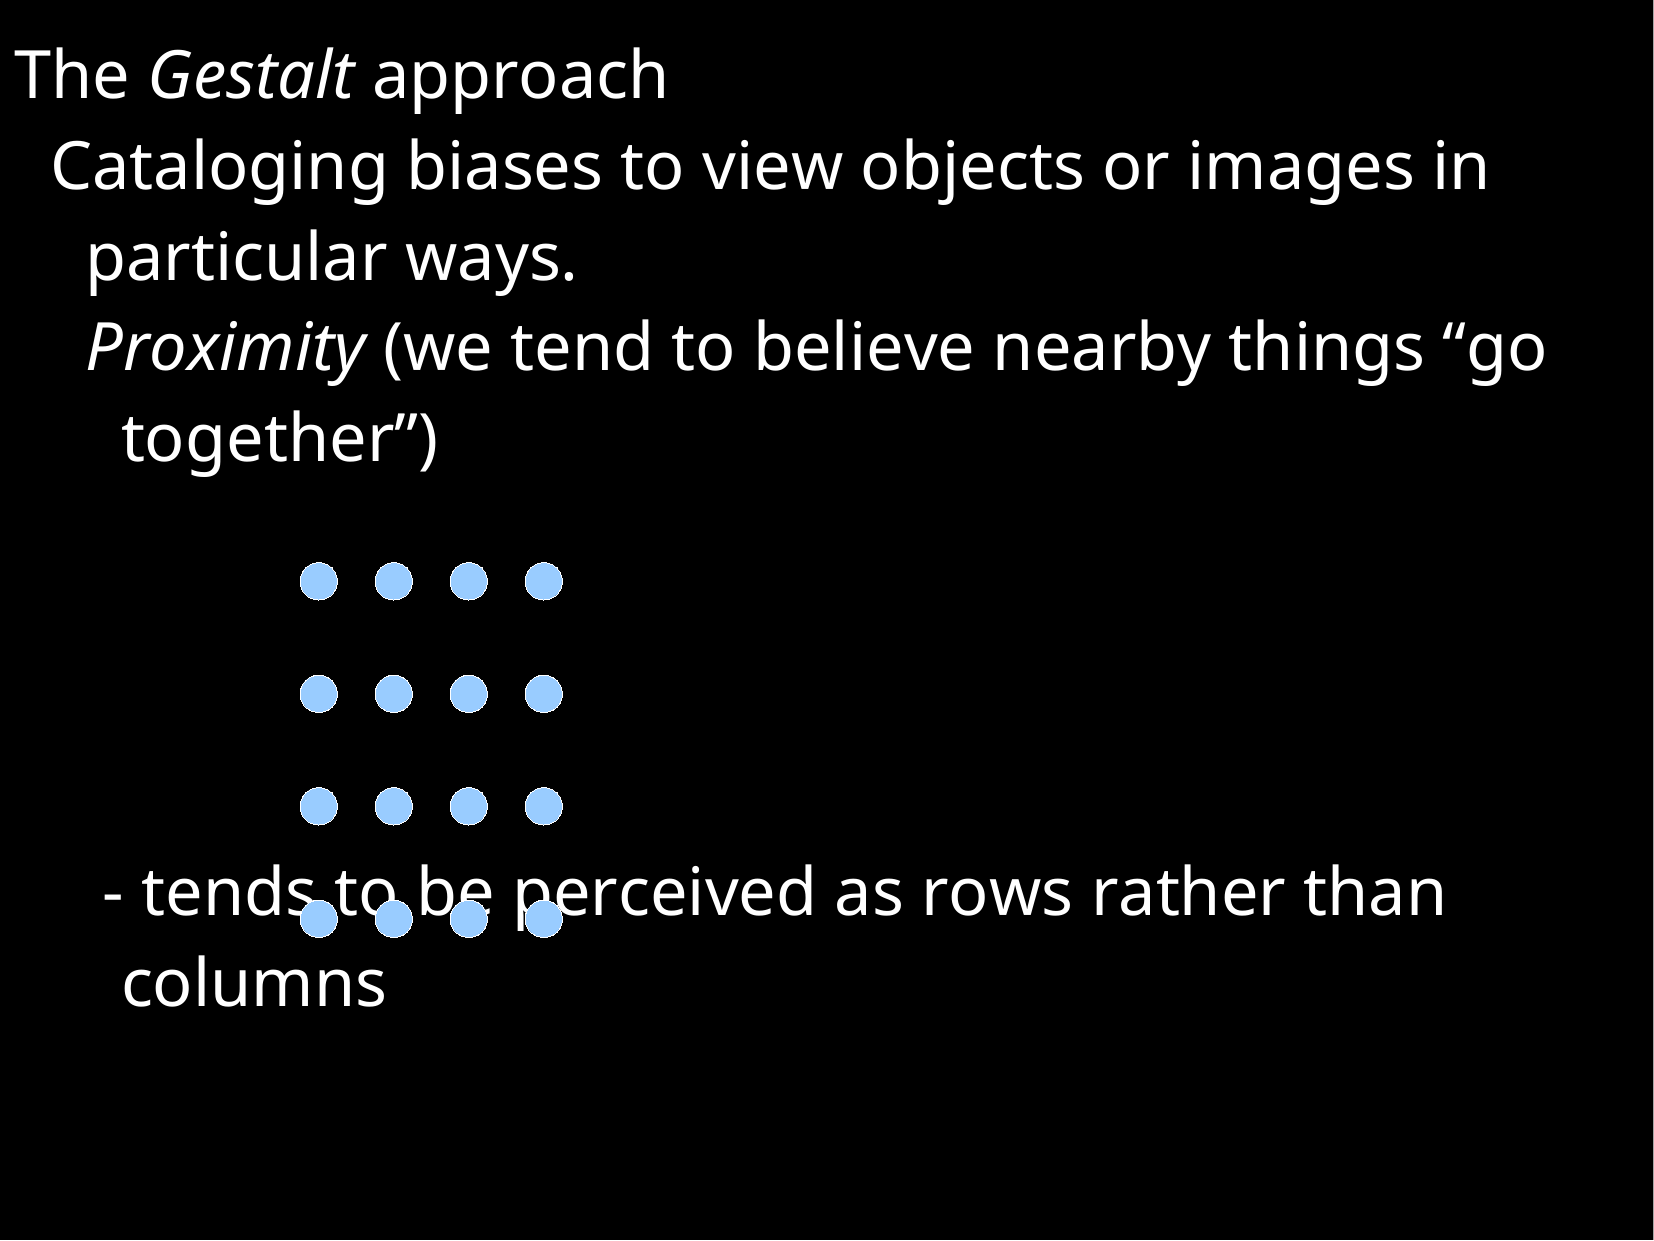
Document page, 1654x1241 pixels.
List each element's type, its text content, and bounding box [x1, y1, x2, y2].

text_box [300, 900, 338, 938]
text_box [525, 562, 563, 601]
text_box [525, 675, 563, 713]
text_box [525, 787, 563, 826]
text_box [375, 787, 413, 826]
text_box [450, 562, 488, 601]
text_box [300, 562, 338, 601]
text_box [525, 900, 563, 938]
text_box [450, 787, 488, 826]
text_box [300, 675, 338, 713]
text_box [300, 787, 338, 826]
text_box [450, 900, 488, 938]
text_box [375, 675, 413, 713]
text_box [375, 562, 413, 601]
text_box The Gestalt approach Cataloging biases to view objects or images in particular ways. Proximity (we tend to believe nearby things “go together”) - tends to be perceived as rows rather than columns [0, 19, 1613, 1163]
text_box [450, 675, 488, 713]
text_box [375, 900, 413, 938]
